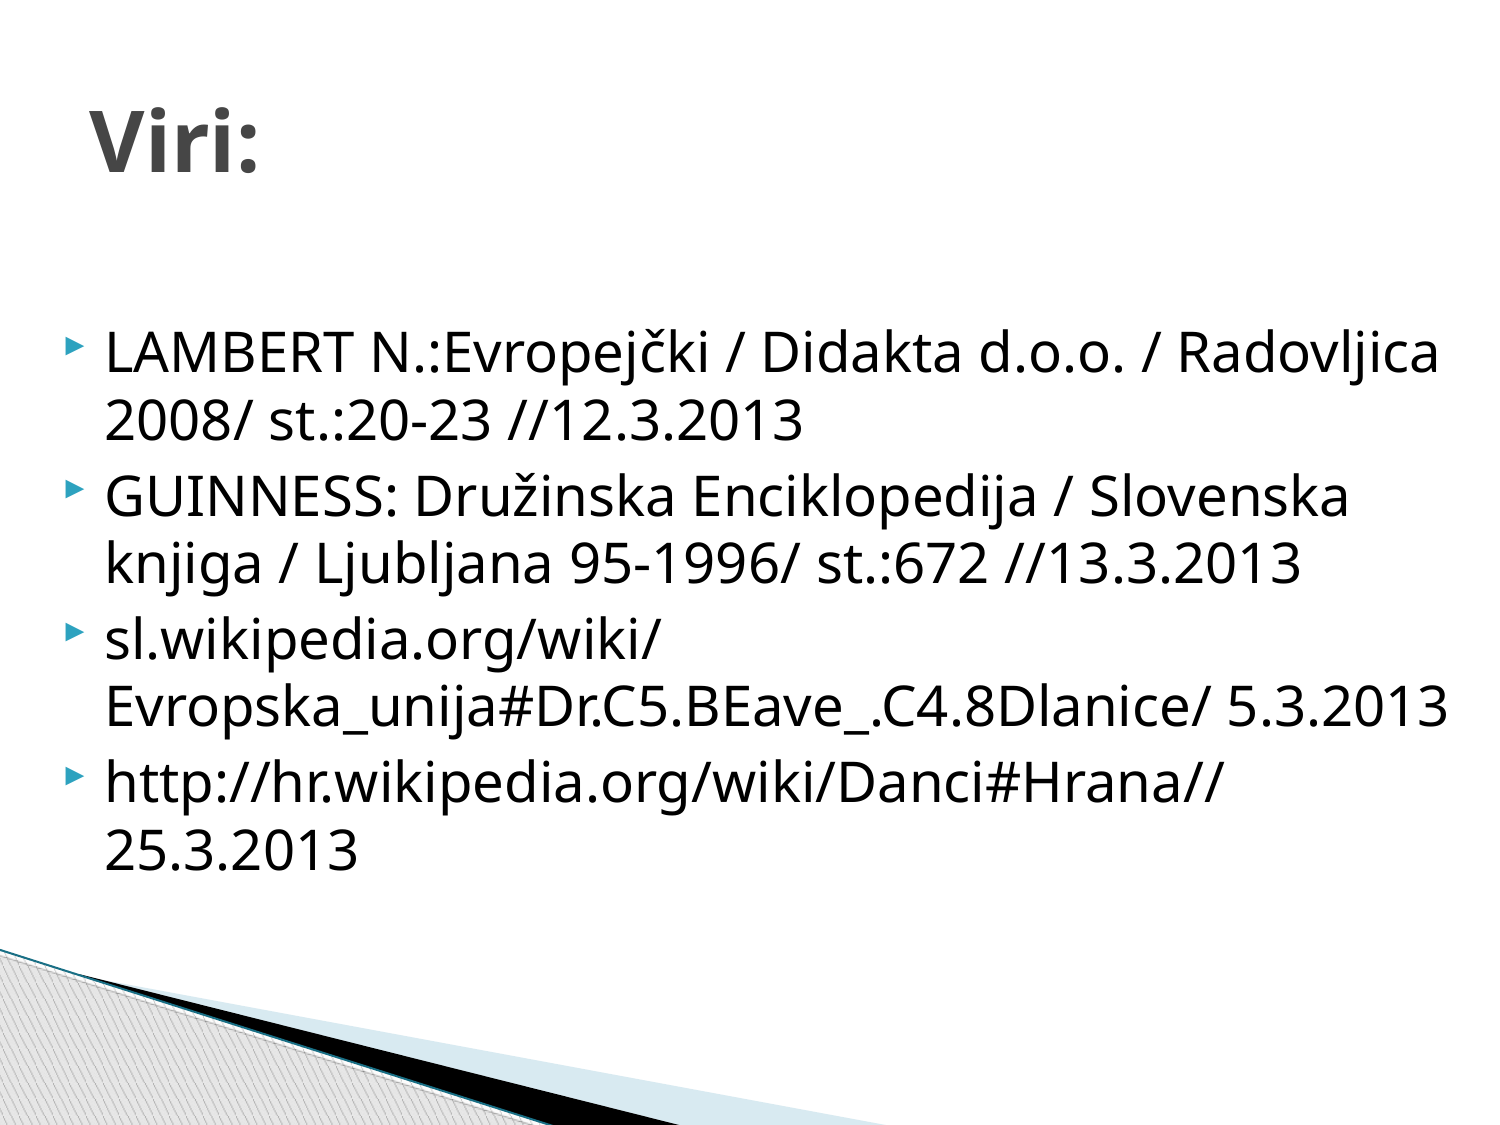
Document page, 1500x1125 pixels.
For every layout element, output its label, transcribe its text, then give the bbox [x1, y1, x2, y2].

list LAMBERT N.:Evropejčki / Didakta d.o.o. / Radovljica 2008/ st.:20-23 //12.3.2013 GUINNESS: Družinska Enciklopedija / Slovenska knjiga / Ljubljana 95-1996/ st.:672 //13.3.2013 sl.wikipedia.org/wiki/Evropska_unija#Dr.C5.BEave_.C4.8Dlanice/ 5.3.2013 http://hr.wikipedia.org/wiki/Danci#Hrana//25.3.2013 [29, 308, 1471, 1059]
title Viri: [75, 45, 1425, 233]
